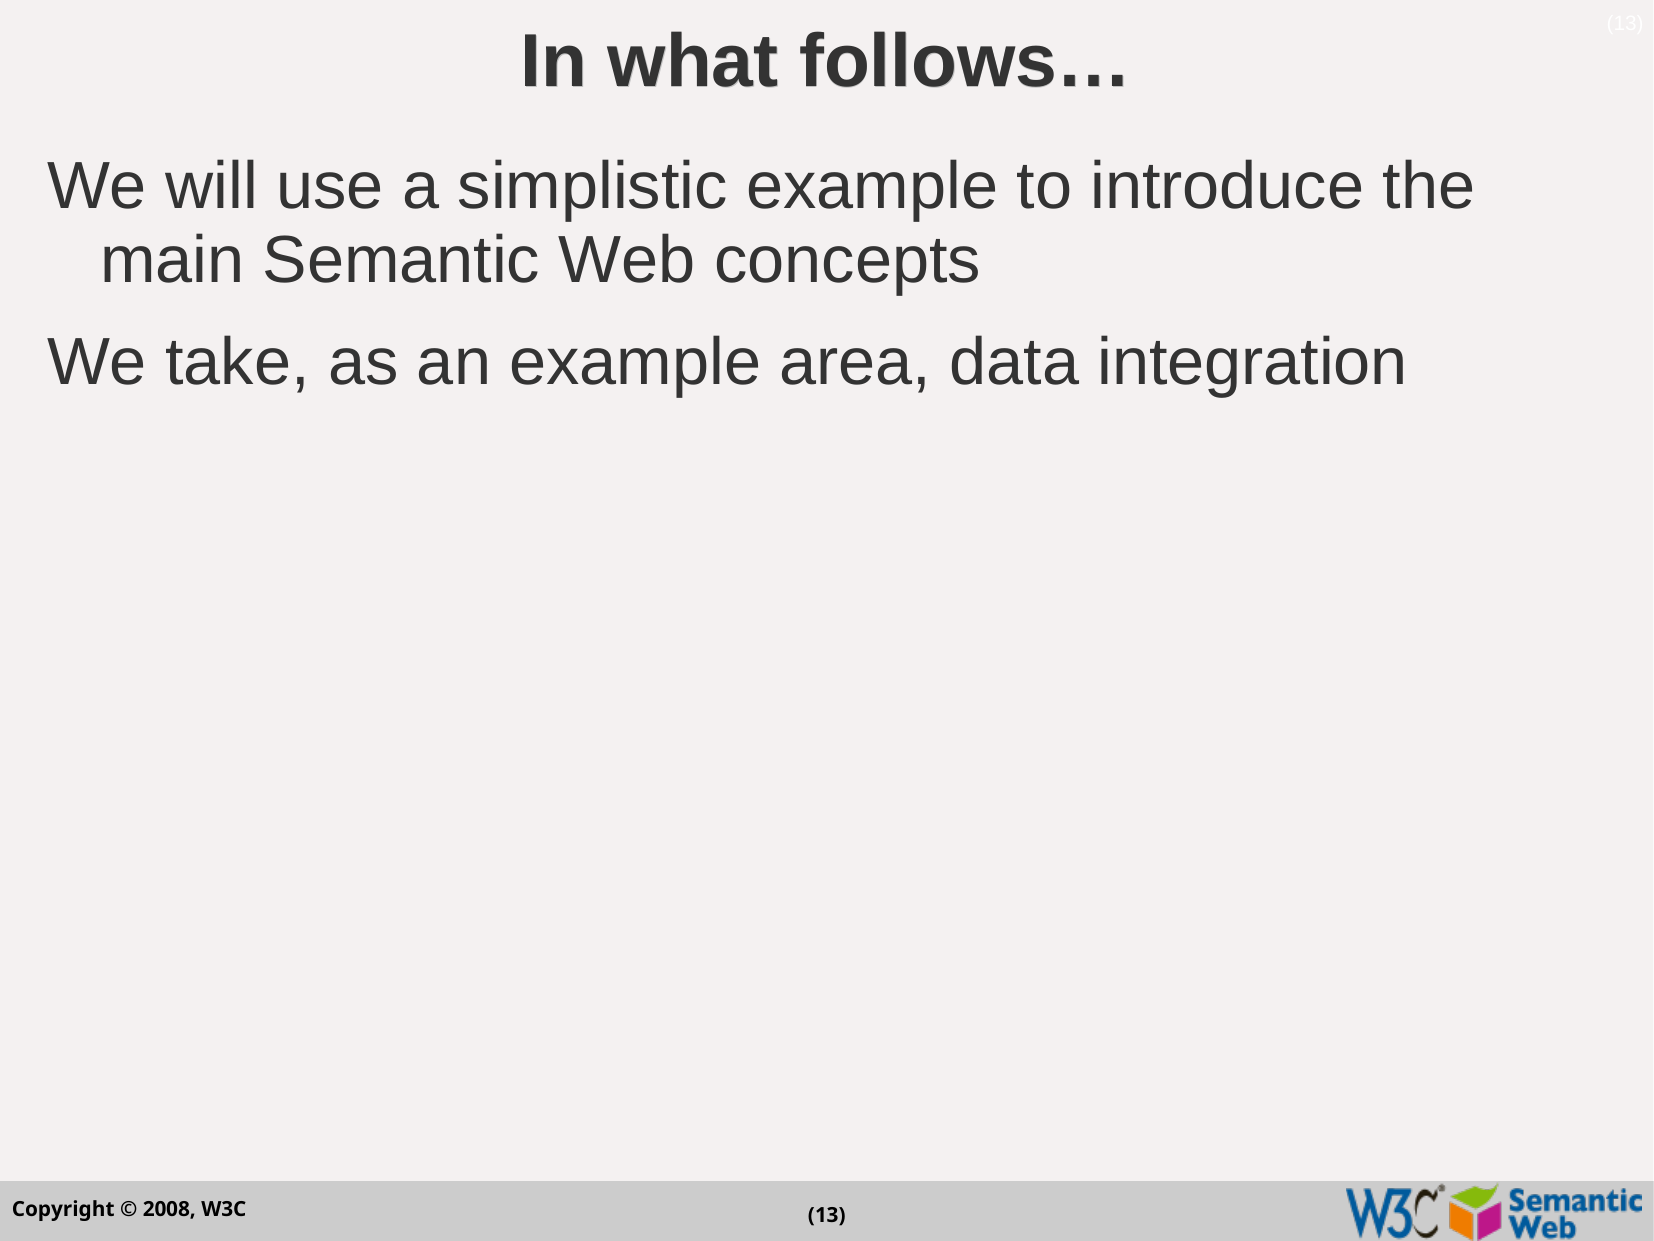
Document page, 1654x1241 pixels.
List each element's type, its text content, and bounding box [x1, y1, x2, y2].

picture [1346, 1181, 1642, 1241]
title In what follows… [0, 0, 1654, 119]
list We will use a simplistic example to introduce the main Semantic Web concepts We take, as an example area, data integration [29, 147, 1624, 1134]
